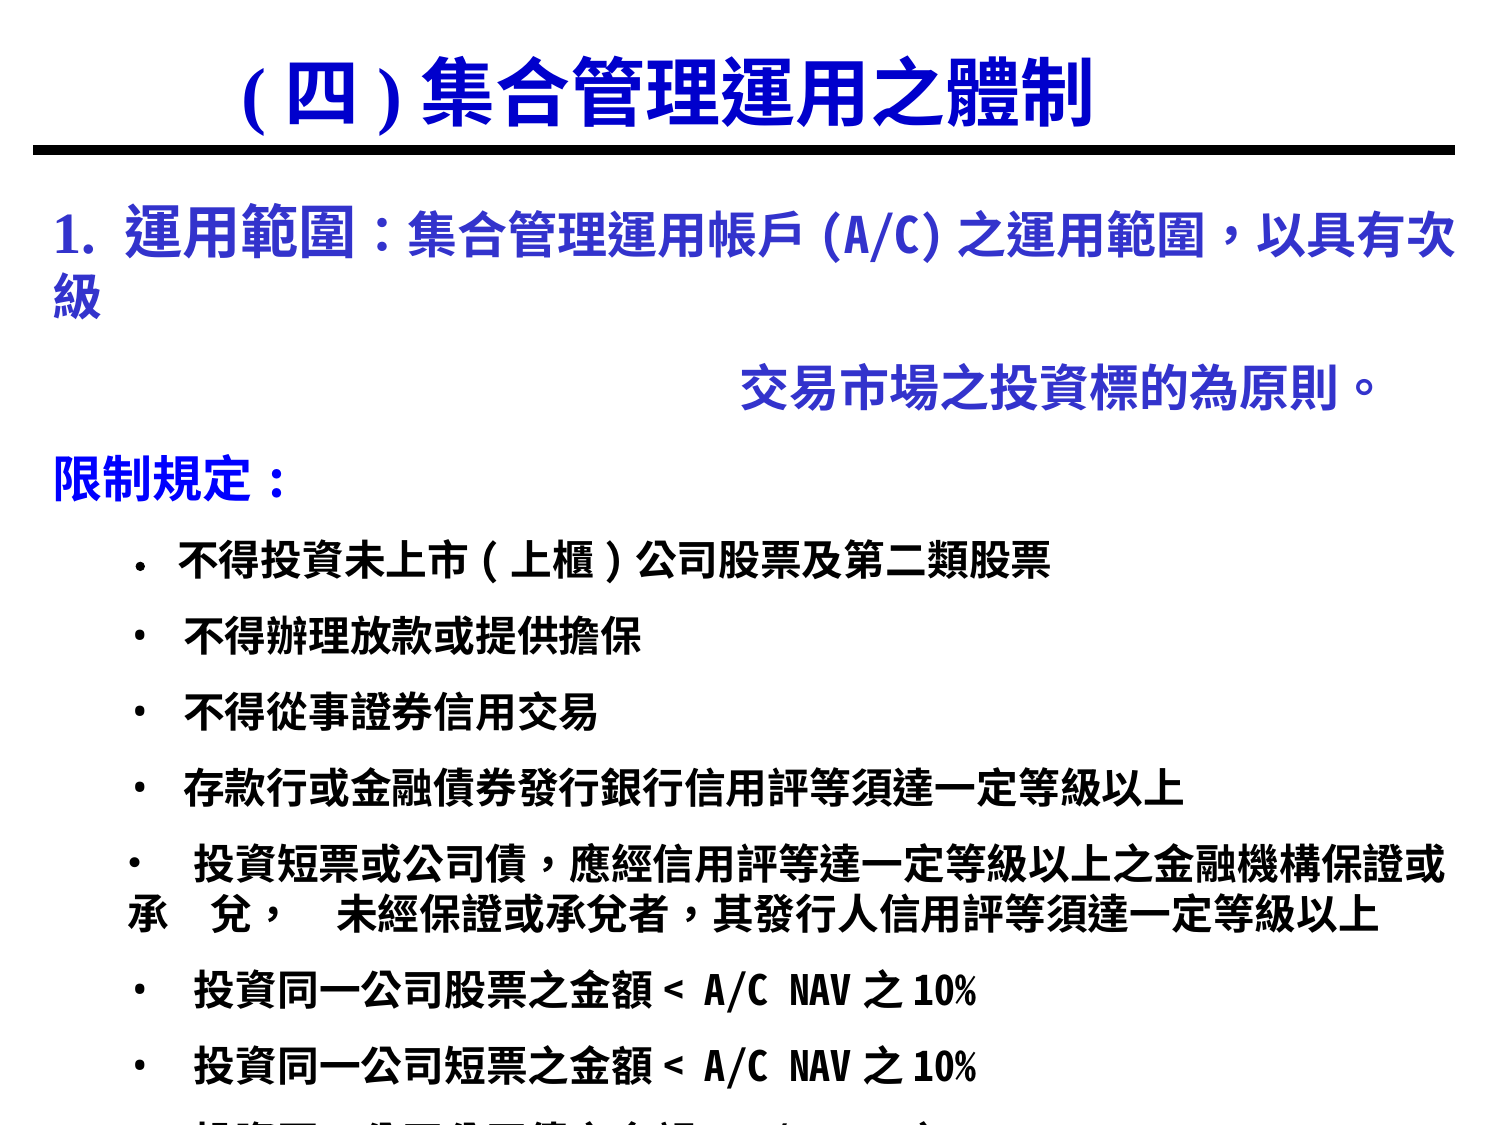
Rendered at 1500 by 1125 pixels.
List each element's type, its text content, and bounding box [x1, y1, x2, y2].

text_box (四)集合管理運用之體制 [75, 37, 1263, 143]
text_box 1. 運用範圍：集合管理運用帳戶(A/C)之運用範圍，以具有次級 交易市場之投資標的為原則。 限制規定:  不得投資未上市(上櫃)公司股票及第二類股票 不得辦理放款或提供擔保 不得從事證券信用交易 存款行或金融債券發行銀行信用評等須達一定等級以上 投資短票或公司債，應經信用評等達一定等級以上之金融機構保證或承 兌， 未經保證或承兌者，其發行人信用評等須達一定等級以上 投資同一公司股票之金額< A/C NAV之10% 投資同一公司短票之金額< A/C NAV之10% 投資同一公司公司債之金額< A/C NAV之10% [37, 187, 1500, 1125]
